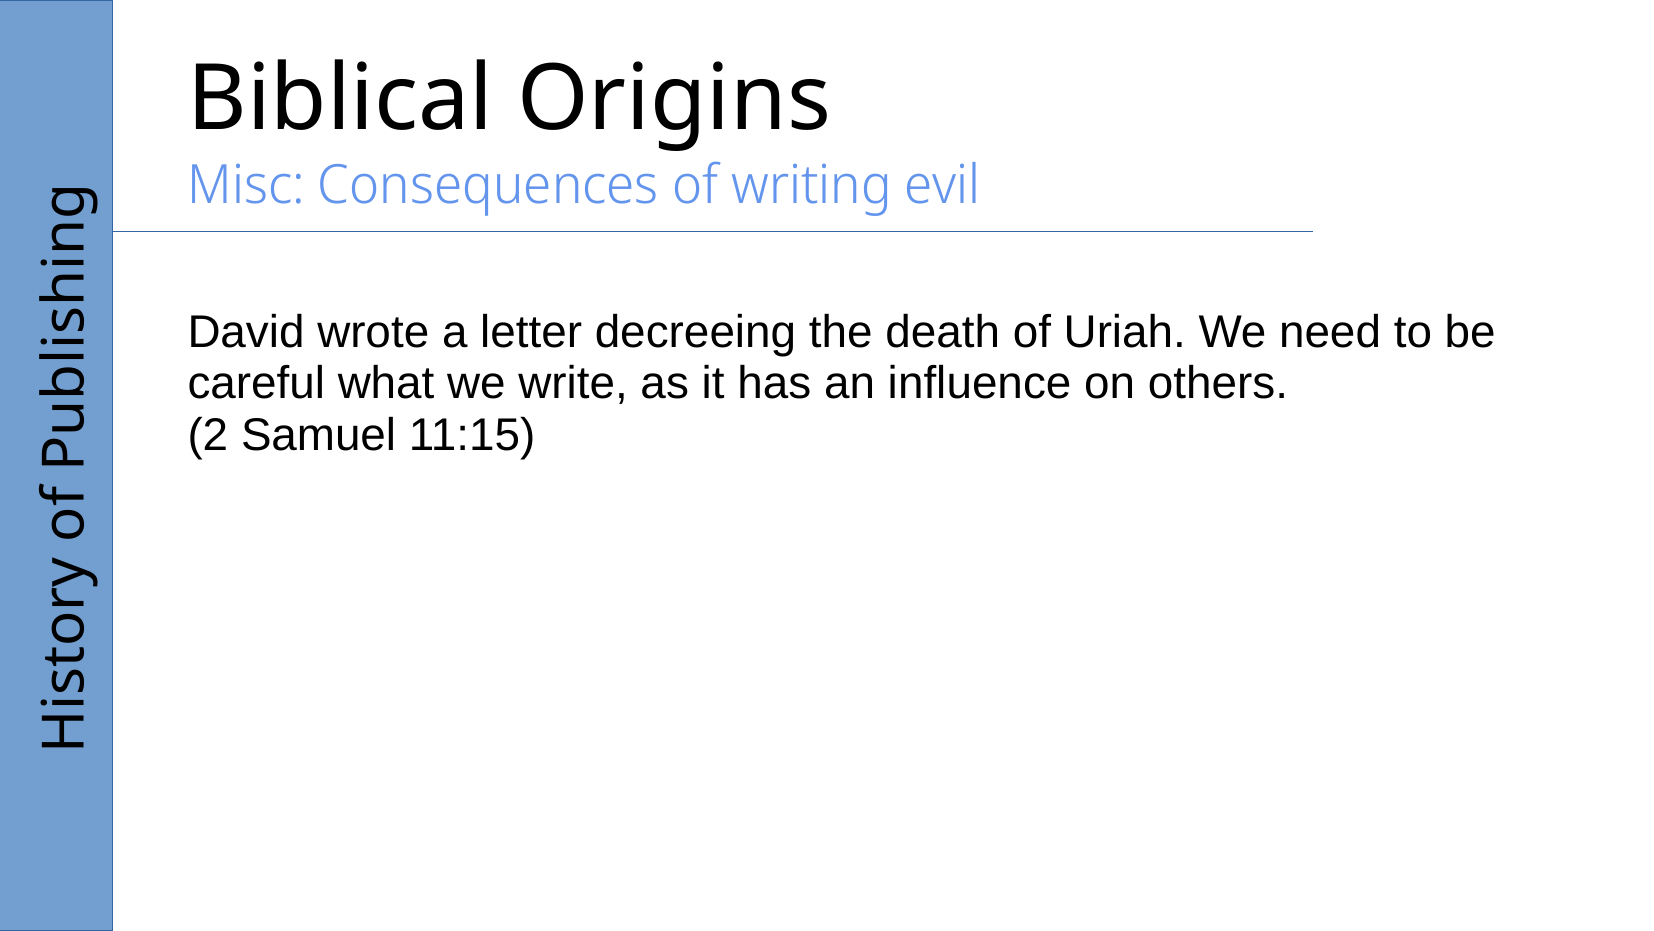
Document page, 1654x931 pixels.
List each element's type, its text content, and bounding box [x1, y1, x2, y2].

text_box History of Publishing [13, 37, 105, 901]
text_box [0, 0, 113, 931]
title Biblical Origins [187, 33, 1571, 125]
subtitle David wrote a letter decreeing the death of Uriah. We need to be careful what we write, as it has an influence on others. (2 Samuel 11:15) [187, 306, 1571, 846]
title Misc: Consequences of writing evil [187, 125, 1571, 239]
